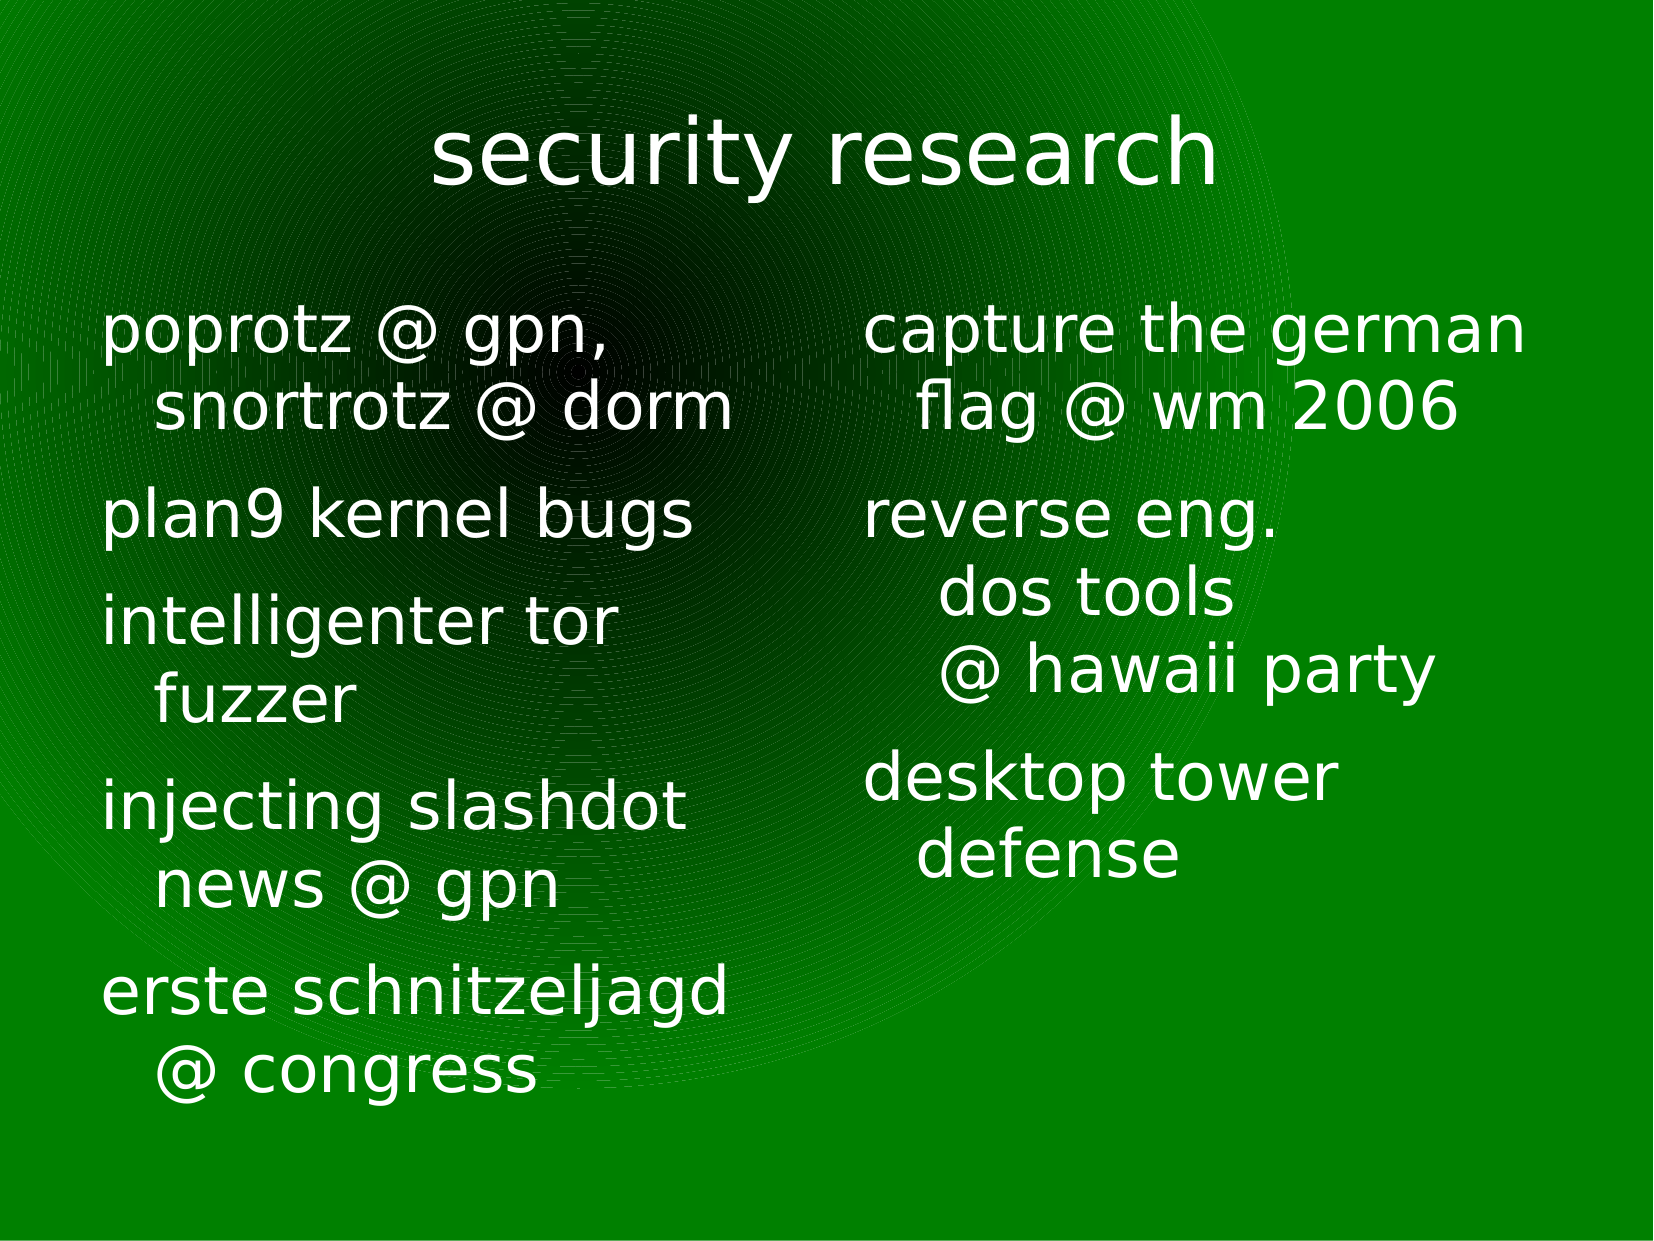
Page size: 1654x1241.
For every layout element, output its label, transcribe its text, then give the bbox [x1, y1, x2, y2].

list poprotz @ gpn, snortrotz @ dorm plan9 kernel bugs intelligenter tor fuzzer injecting slashdot news @ gpn erste schnitzeljagd @ congress [82, 290, 809, 1216]
title security research [82, 49, 1571, 257]
list capture the german flag @ wm 2006 reverse eng. dos tools @ hawaii party desktop tower defense [844, 290, 1571, 1095]
